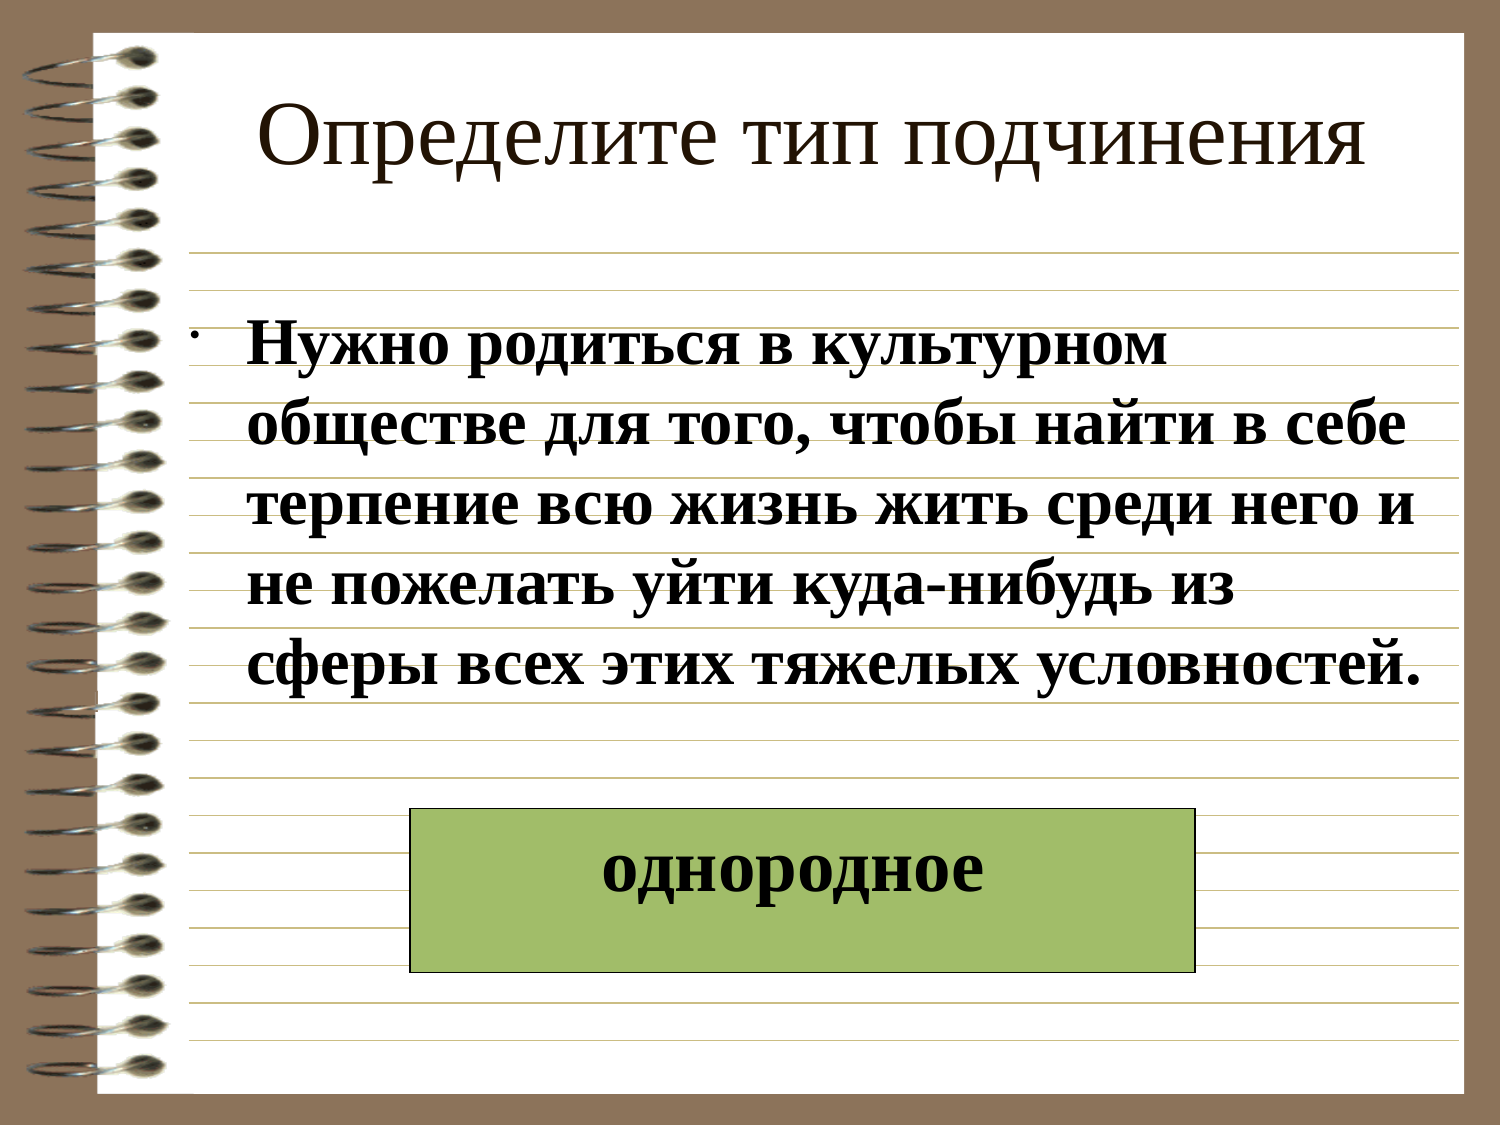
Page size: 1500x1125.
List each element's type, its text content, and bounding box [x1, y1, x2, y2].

title Определите тип подчинения [174, 65, 1450, 254]
list Нужно родиться в культурном обществе для того, чтобы найти в себе терпение всю жизнь жить среди него и не пожелать уйти куда-нибудь из сферы всех этих тяжелых условностей. [174, 290, 1450, 966]
text_box однородное [410, 808, 1196, 973]
picture [0, 8, 194, 1115]
